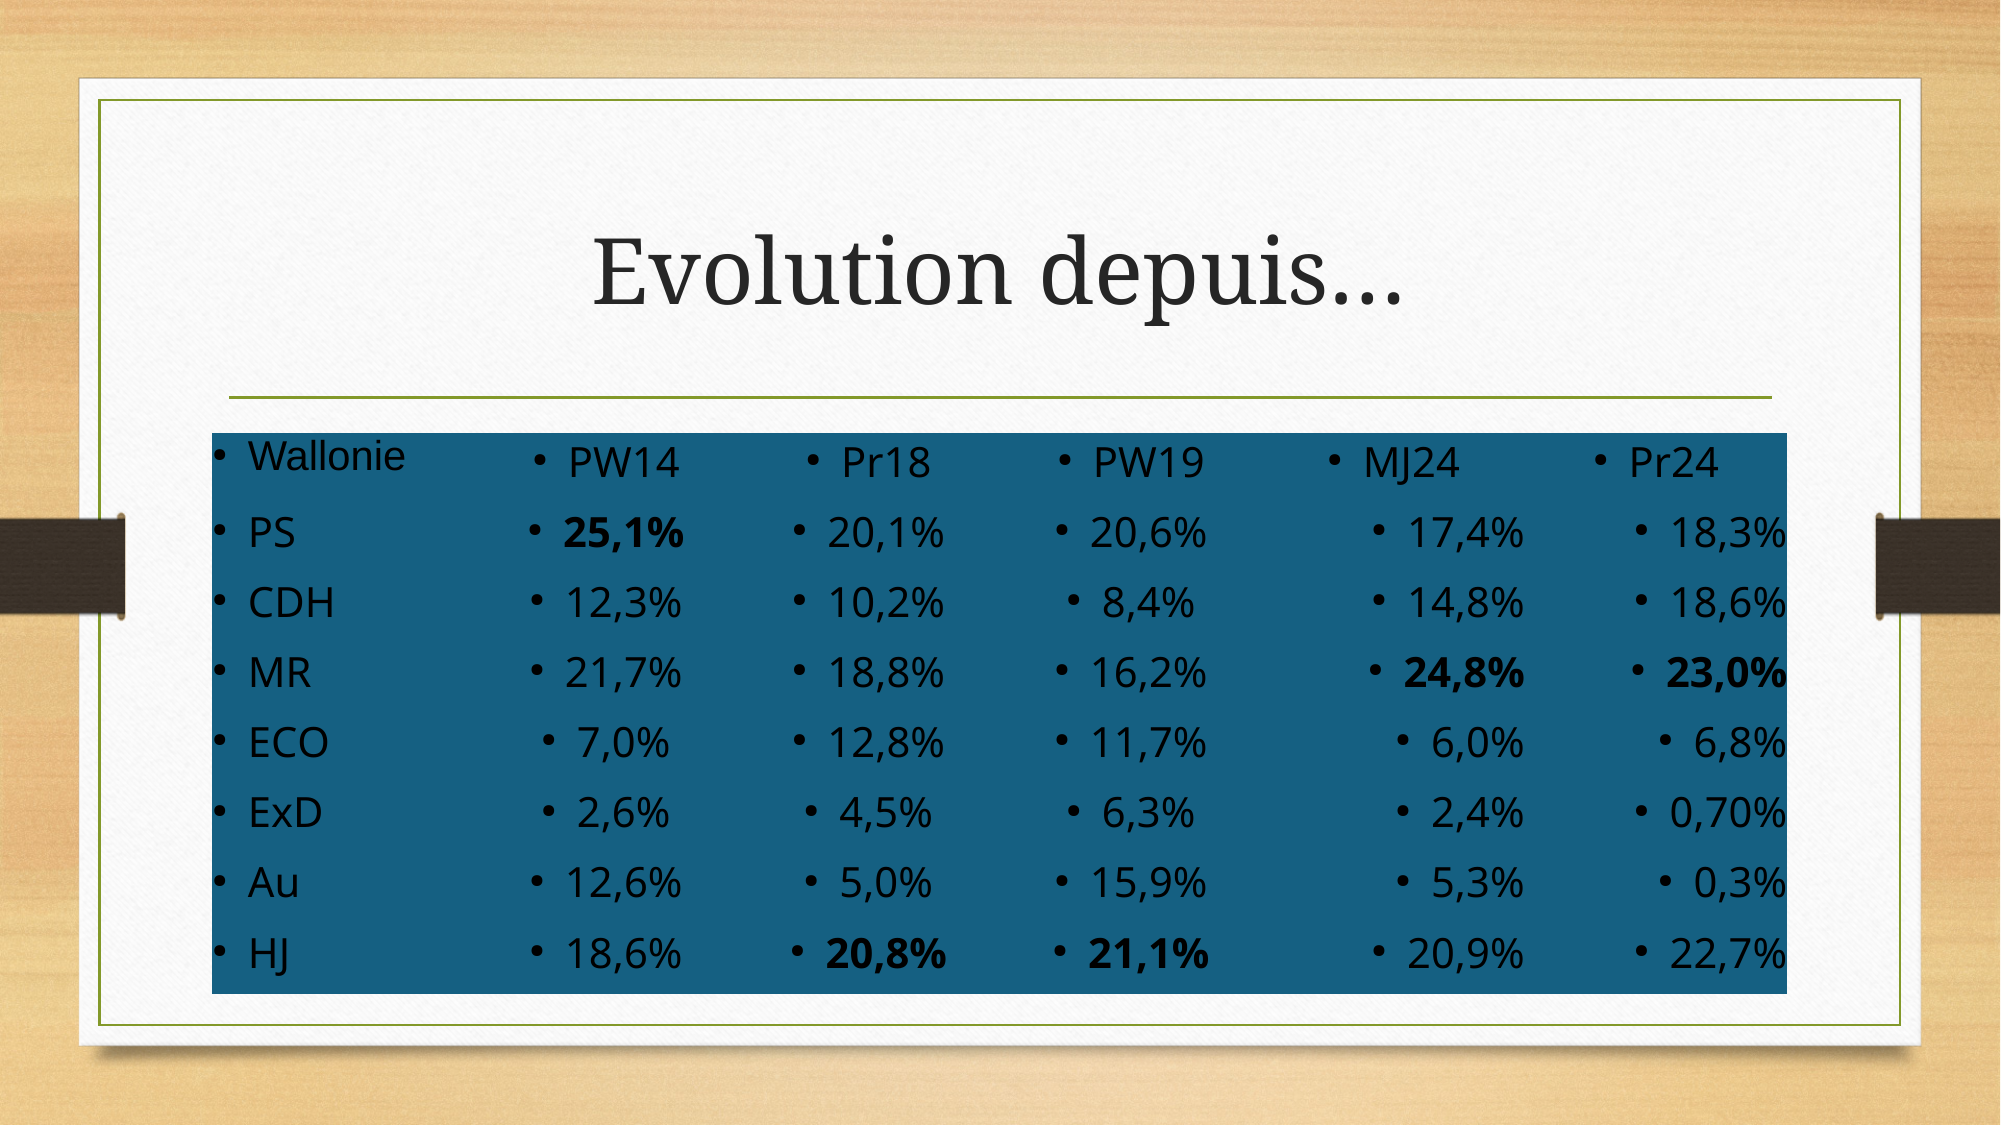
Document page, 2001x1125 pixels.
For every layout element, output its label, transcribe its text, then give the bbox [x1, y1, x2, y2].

table_cell 18,8% [737, 643, 1000, 713]
table_header PW19 [1000, 433, 1262, 503]
table_cell 10,2% [737, 573, 1000, 643]
table_cell 6,3% [1000, 783, 1262, 853]
table_cell 2,4% [1262, 783, 1525, 853]
table_header Pr24 [1525, 433, 1787, 503]
table_cell 5,0% [737, 853, 1000, 923]
table_cell 16,2% [1000, 643, 1262, 713]
table_cell 14,8% [1262, 573, 1525, 643]
table_cell 20,9% [1262, 923, 1525, 994]
title Evolution depuis… [212, 161, 1788, 376]
table_cell 23,0% [1525, 643, 1787, 713]
table_header PW14 [475, 433, 737, 503]
table_cell 11,7% [1000, 713, 1262, 783]
table_cell 20,1% [737, 503, 1000, 573]
table_cell 21,7% [475, 643, 737, 713]
table_cell 12,6% [475, 853, 737, 923]
table_cell ExD [212, 783, 475, 853]
table_cell Au [212, 853, 475, 923]
table_cell 7,0% [475, 713, 737, 783]
table_cell HJ [212, 923, 475, 994]
table_cell 17,4% [1262, 503, 1525, 573]
table_cell 18,6% [1525, 573, 1787, 643]
table_cell 24,8% [1262, 643, 1525, 713]
table_cell 21,1% [1000, 923, 1262, 994]
table_cell CDH [212, 573, 475, 643]
table_cell ECO [212, 713, 475, 783]
table_cell 12,8% [737, 713, 1000, 783]
table_cell 6,0% [1262, 713, 1525, 783]
table_cell 15,9% [1000, 853, 1262, 923]
table_cell 18,3% [1525, 503, 1787, 573]
table_cell 6,8% [1525, 713, 1787, 783]
table_cell 0,3% [1525, 853, 1787, 923]
table_cell PS [212, 503, 475, 573]
table_header Pr18 [737, 433, 1000, 503]
table_cell 8,4% [1000, 573, 1262, 643]
table_cell 5,3% [1262, 853, 1525, 923]
table_cell 22,7% [1525, 923, 1787, 994]
table_cell 20,8% [737, 923, 1000, 994]
table_cell 0,70% [1525, 783, 1787, 853]
table_header Wallonie [212, 433, 475, 503]
table_cell 12,3% [475, 573, 737, 643]
table_cell 4,5% [737, 783, 1000, 853]
table_cell 25,1% [475, 503, 737, 573]
table_cell 18,6% [475, 923, 737, 994]
table_cell 2,6% [475, 783, 737, 853]
table_cell MR [212, 643, 475, 713]
table_cell 20,6% [1000, 503, 1262, 573]
table_header MJ24 [1262, 433, 1525, 503]
